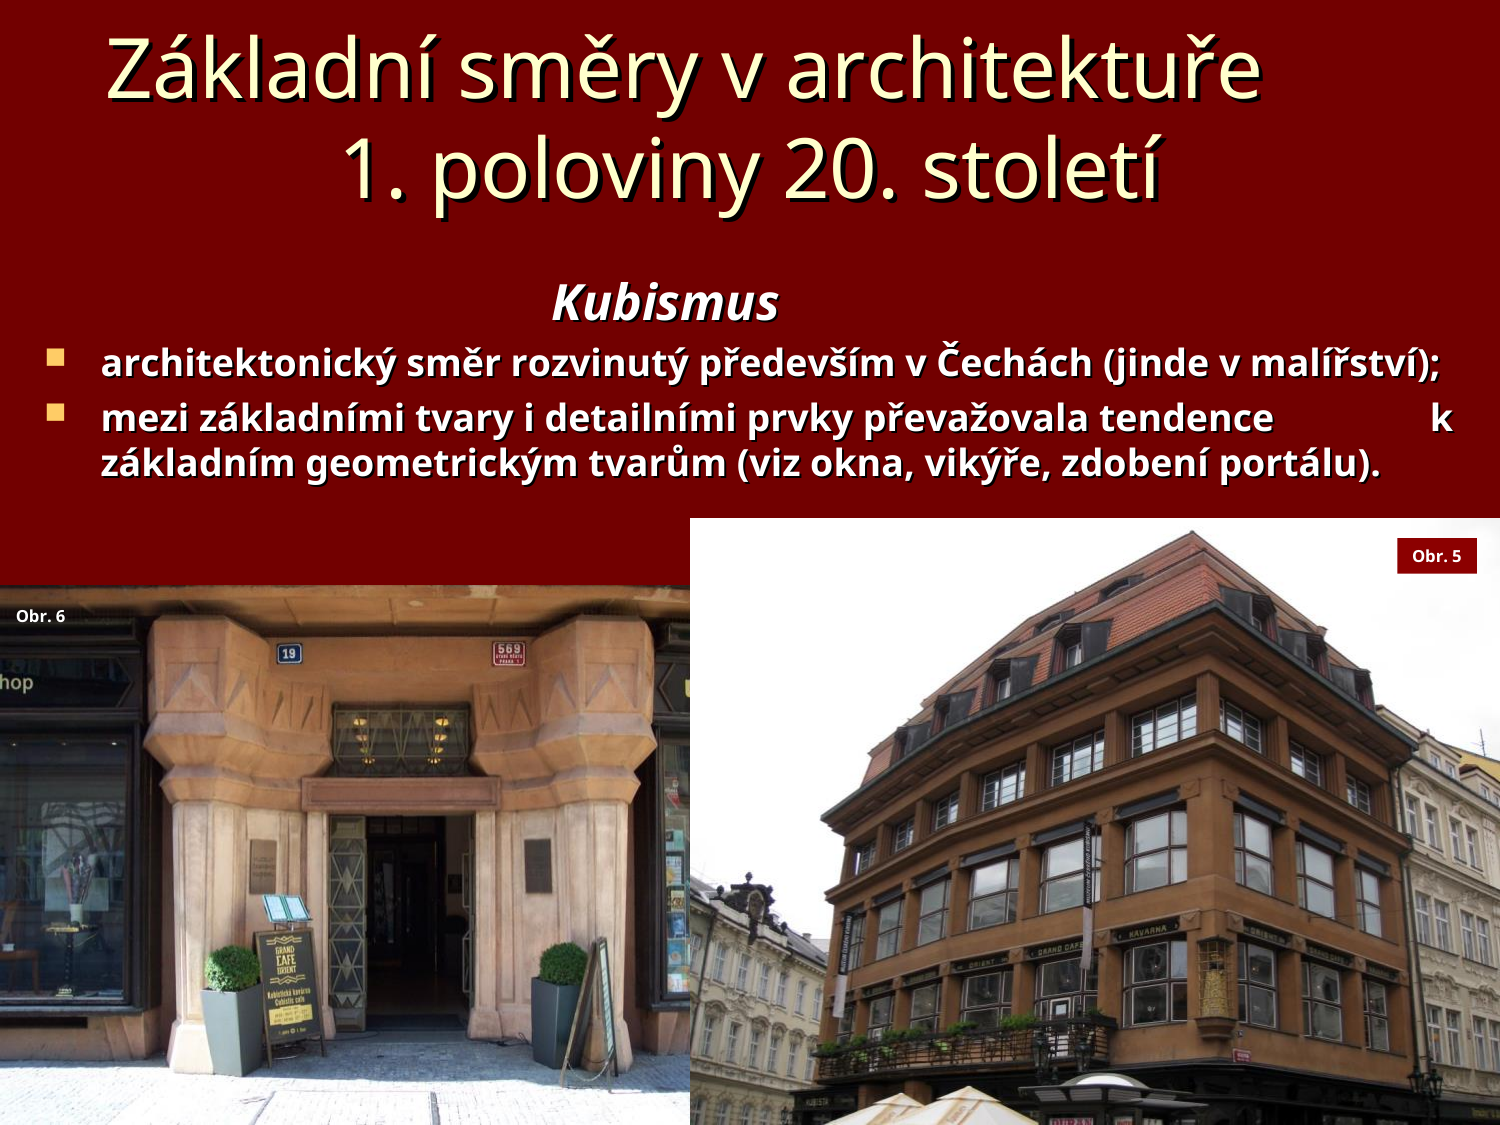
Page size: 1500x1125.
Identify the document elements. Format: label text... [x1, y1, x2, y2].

list Kubismus architektonický směr rozvinutý především v Čechách (jinde v malířství); mezi základními tvary i detailními prvky převažovala tendence k základním geometrickým tvarům (viz okna, vikýře, zdobení portálu). [29, 262, 1483, 528]
text_box Obr. 6 [1, 597, 81, 634]
title Základní směry v architektuře 1. poloviny 20. století [75, 7, 1426, 223]
text_box [0, 518, 1500, 1125]
text_box Obr. 5 [1397, 538, 1477, 574]
